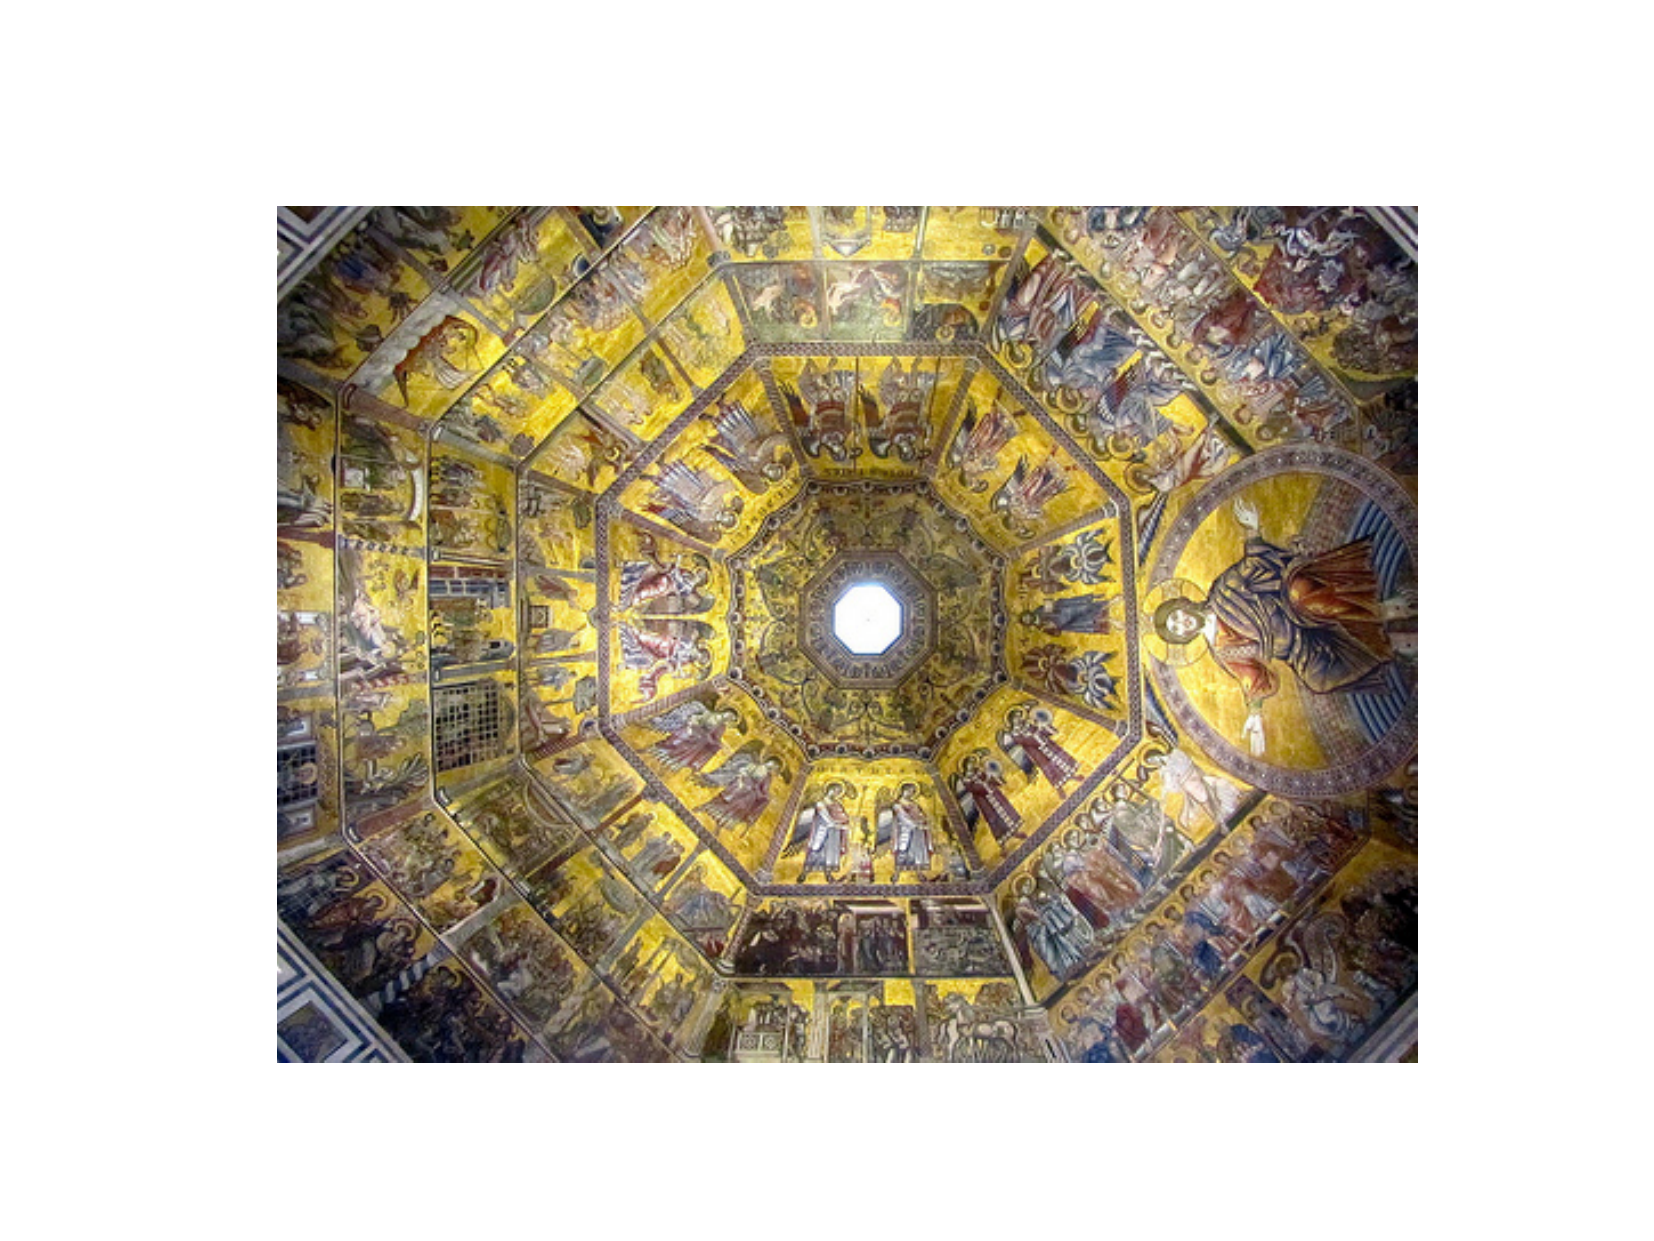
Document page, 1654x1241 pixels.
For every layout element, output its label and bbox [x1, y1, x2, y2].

picture [277, 206, 1418, 1063]
